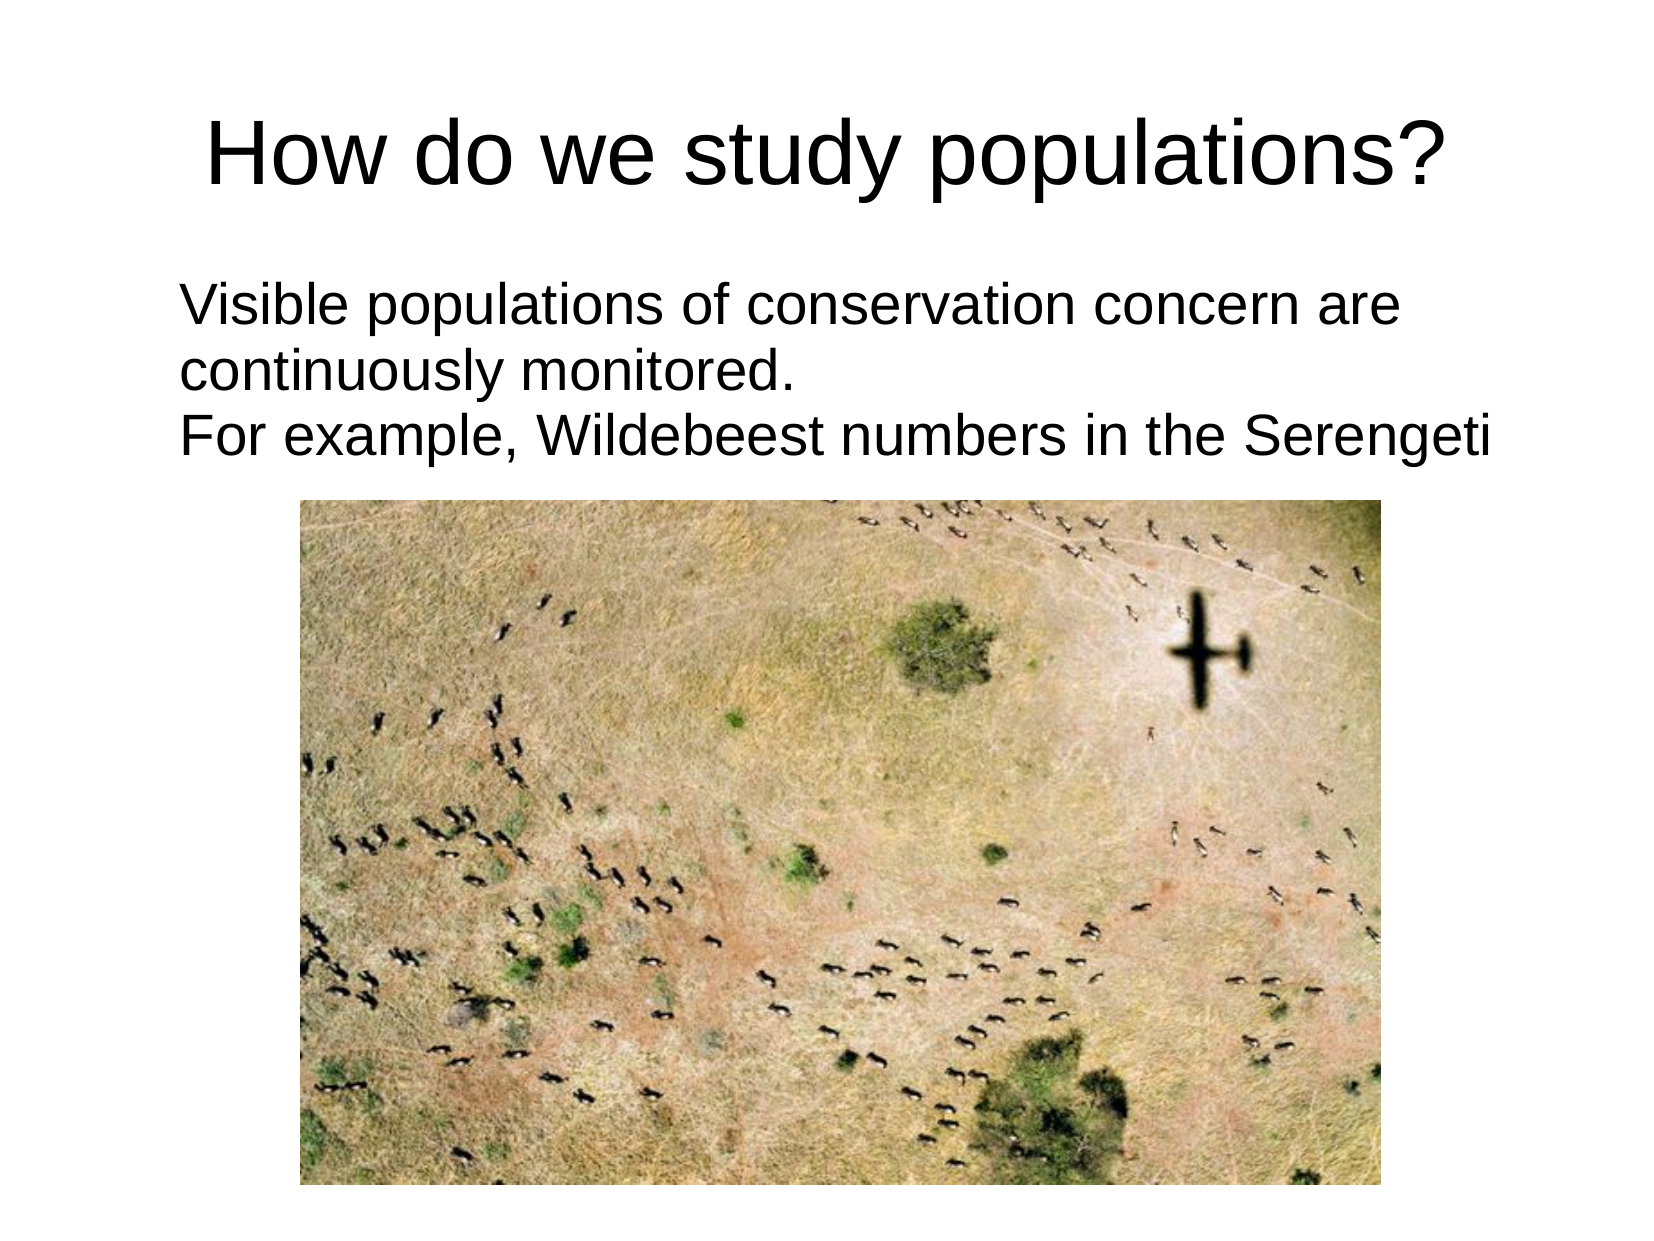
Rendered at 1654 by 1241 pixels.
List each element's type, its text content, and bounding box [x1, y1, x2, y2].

title How do we study populations? [82, 49, 1571, 257]
picture [300, 500, 1381, 1186]
text_box Visible populations of conservation concern are continuously monitored. For example, Wildebeest numbers in the Serengeti [165, 264, 1546, 610]
